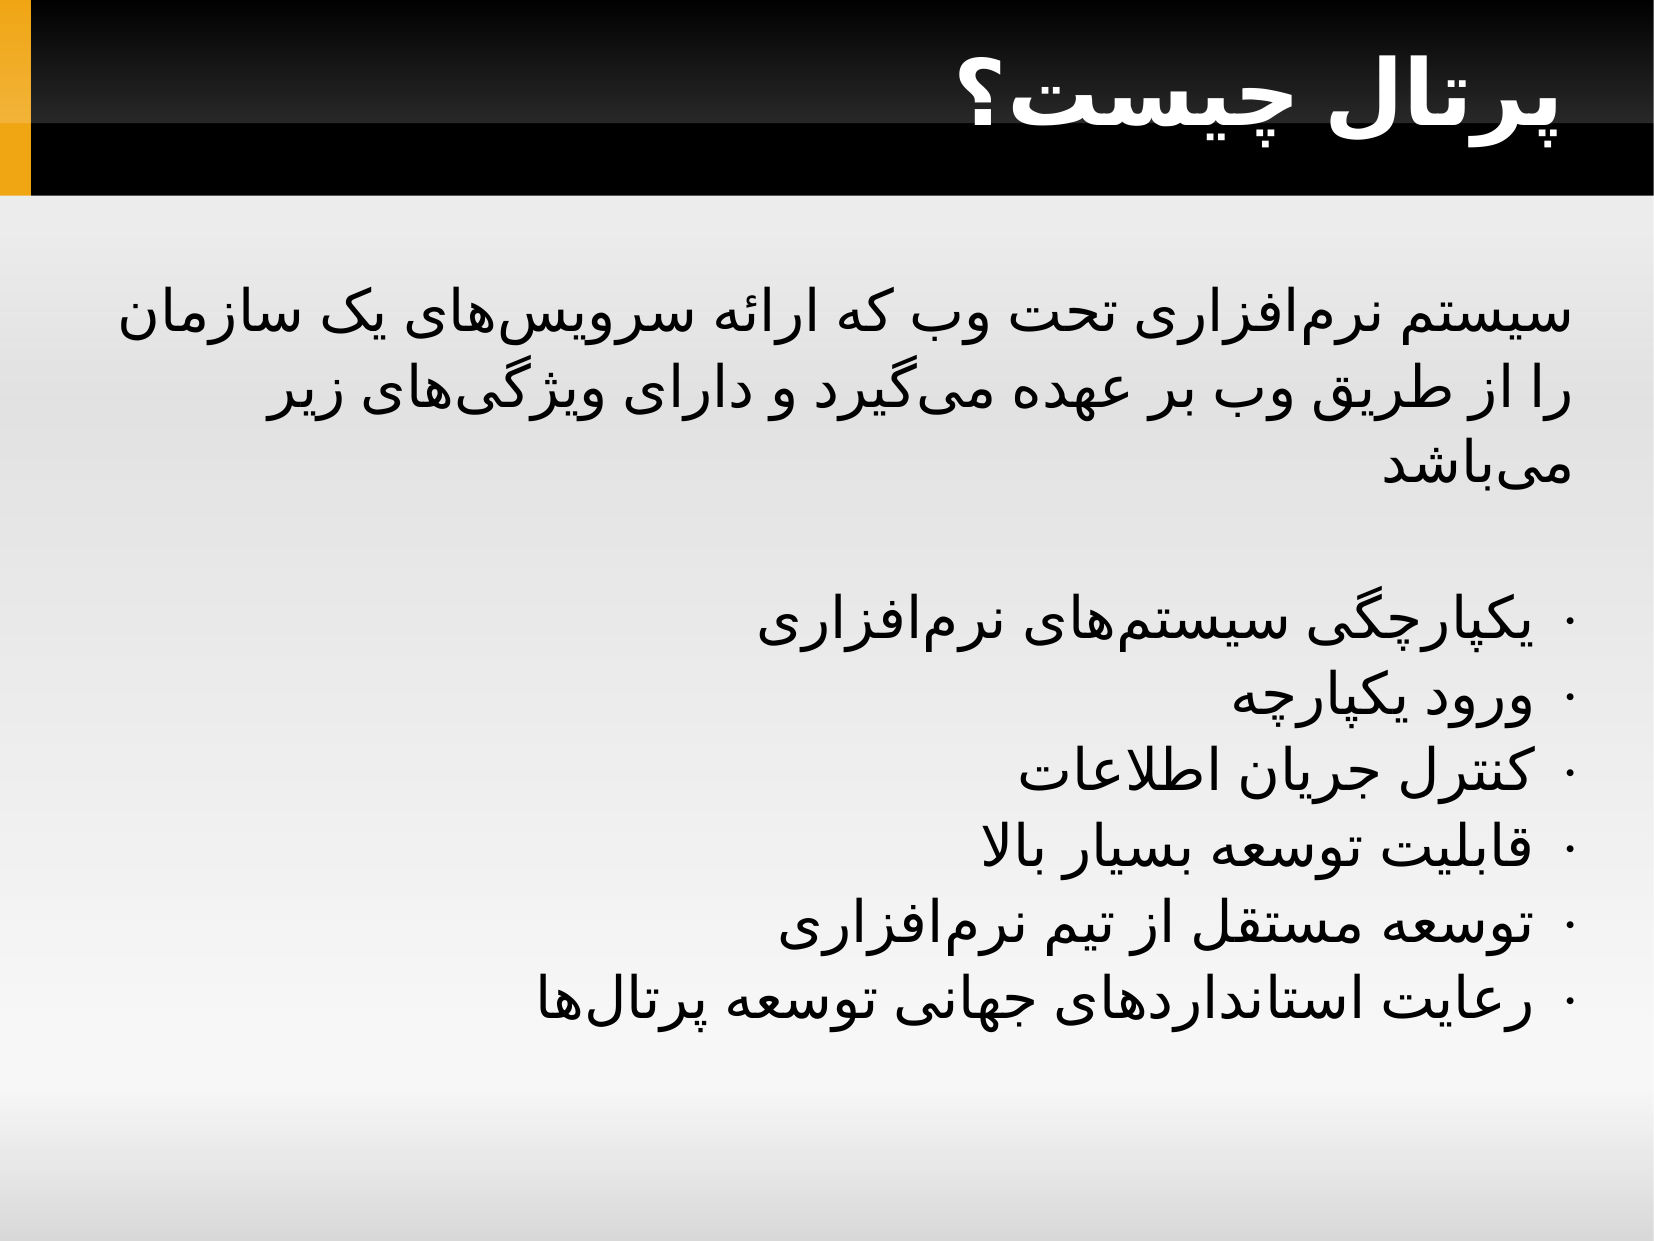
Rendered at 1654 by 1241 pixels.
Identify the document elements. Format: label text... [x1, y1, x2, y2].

title پرتال چیست؟ [76, 7, 1565, 200]
picture [0, 0, 1654, 1241]
subtitle سیستم نرم‌افزاری تحت وب که ارائه سرویس‌های یک سازمان را از طریق وب بر عهده می‌گیرد و دارای ویژگی‌های زیر می‌باشد یکپارچگی سیستم‌های نرم‌افزاری ورود یکپارچه کنترل جریان اطلاعات قابلیت توسعه بسیار بالا توسعه مستقل از تیم نرم‌افزاری رعایت استانداردهای جهانی توسعه پرتال‌ها [86, 239, 1576, 1241]
